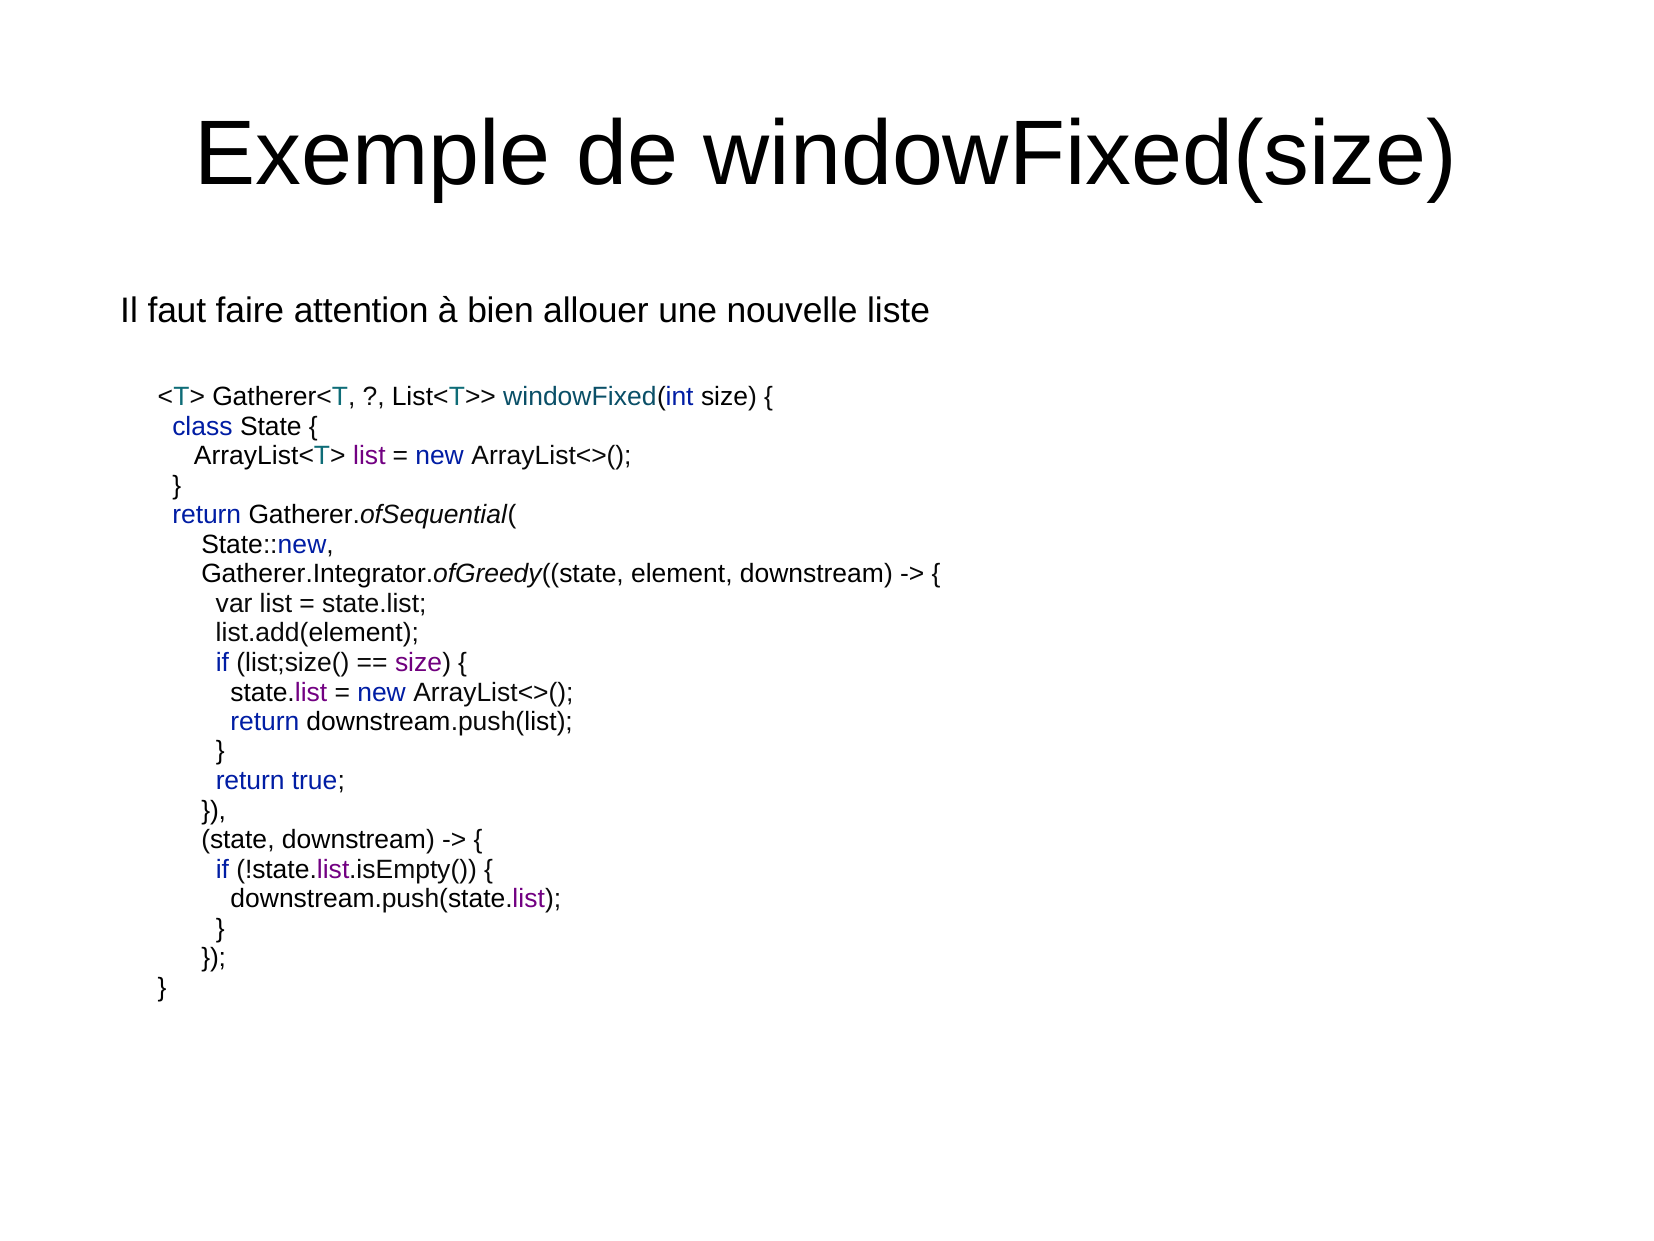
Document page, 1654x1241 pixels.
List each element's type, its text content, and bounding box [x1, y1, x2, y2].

list Il faut faire attention à bien allouer une nouvelle liste <T> Gatherer<T, ?, List<T>> windowFixed(int size) { class State { ArrayList<T> list = new ArrayList<>(); } return Gatherer.ofSequential( State::new, Gatherer.Integrator.ofGreedy((state, element, downstream) -> { var list = state.list; list.add(element); if (list;size() == size) { state.list = new ArrayList<>(); return downstream.push(list); } return true; }), (state, downstream) -> { if (!state.list.isEmpty()) { downstream.push(state.list); } }); } [82, 290, 1571, 1010]
title Exemple de windowFixed(size) [82, 49, 1571, 257]
